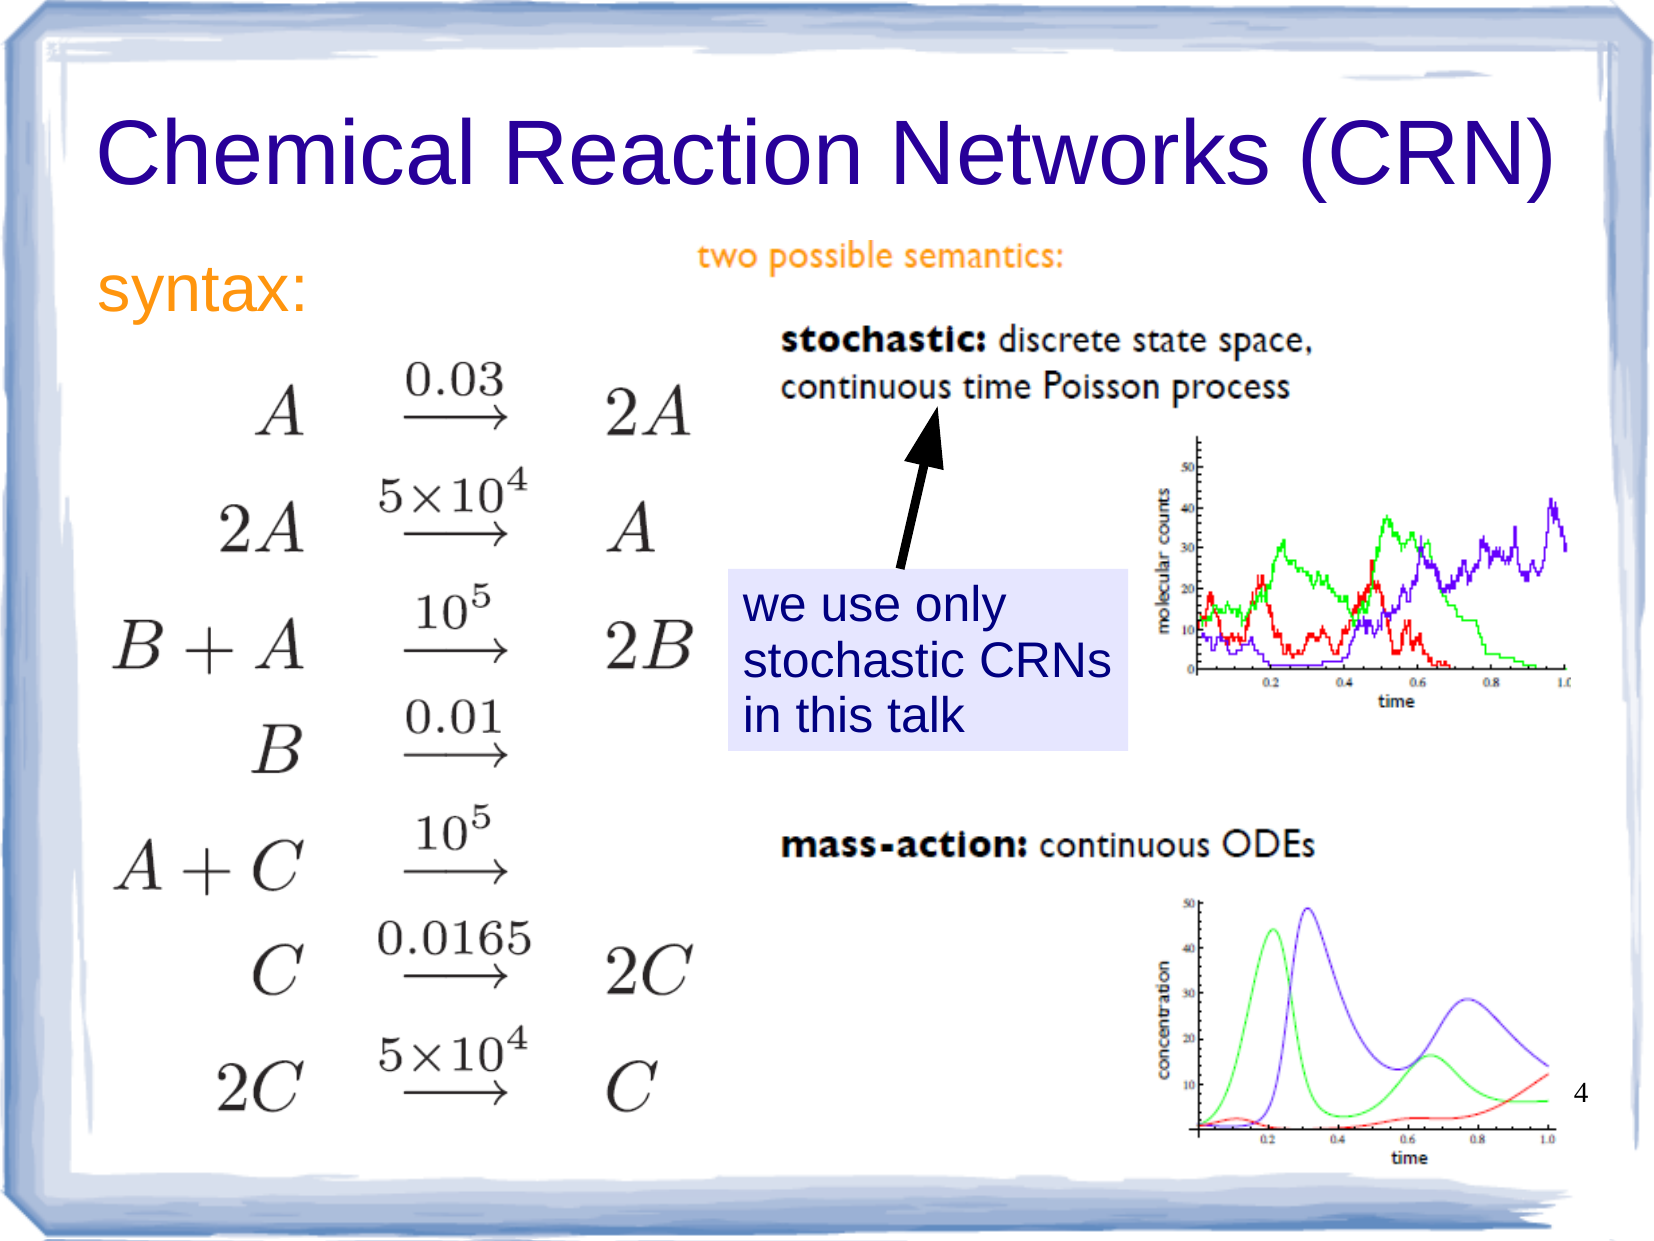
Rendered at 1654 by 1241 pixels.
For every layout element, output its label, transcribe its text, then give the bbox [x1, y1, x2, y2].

picture [0, 0, 1654, 1241]
text_box syntax: [97, 250, 380, 326]
title Chemical Reaction Networks (CRN) [82, 49, 1571, 257]
text_box we use only stochastic CRNs in this talk [728, 568, 1129, 751]
